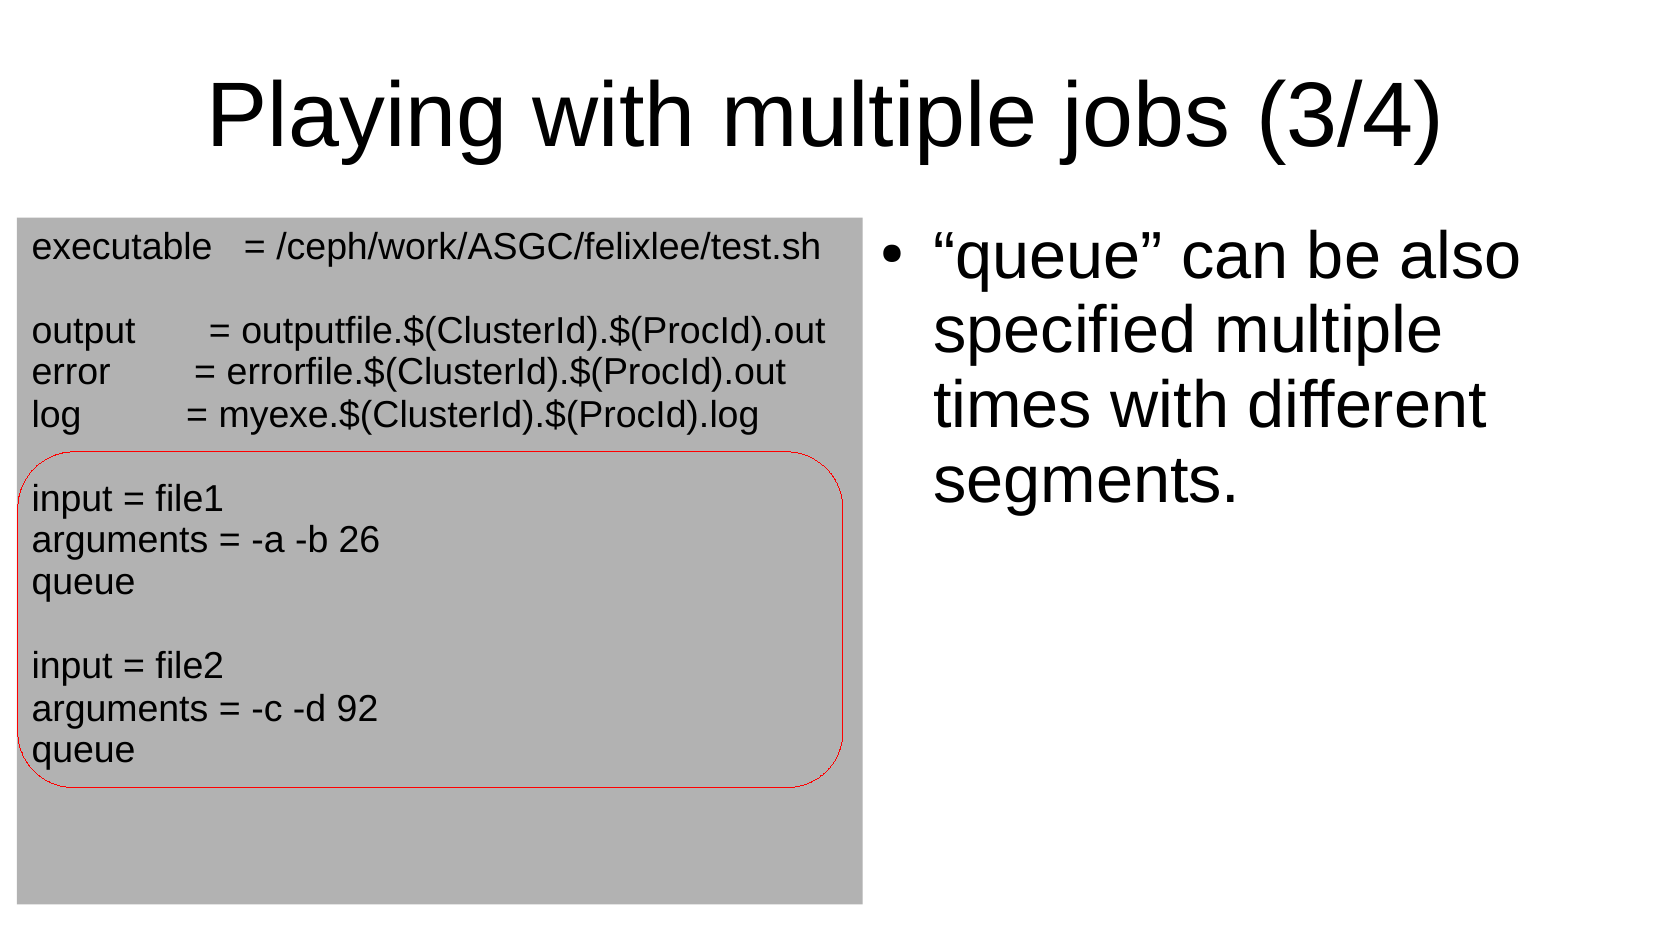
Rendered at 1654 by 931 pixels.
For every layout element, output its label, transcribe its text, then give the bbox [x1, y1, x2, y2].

title Playing with multiple jobs (3/4) [82, 37, 1571, 193]
list “queue” can be also specified multiple times with different segments. [862, 217, 1613, 901]
text_box executable = /ceph/work/ASGC/felixlee/test.sh output = outputfile.$(ClusterId).$(ProcId).out error = errorfile.$(ClusterId).$(ProcId).out log = myexe.$(ClusterId).$(ProcId).log input = file1 arguments = -a -b 26 queue input = file2 arguments = -c -d 92 queue [16, 217, 863, 905]
